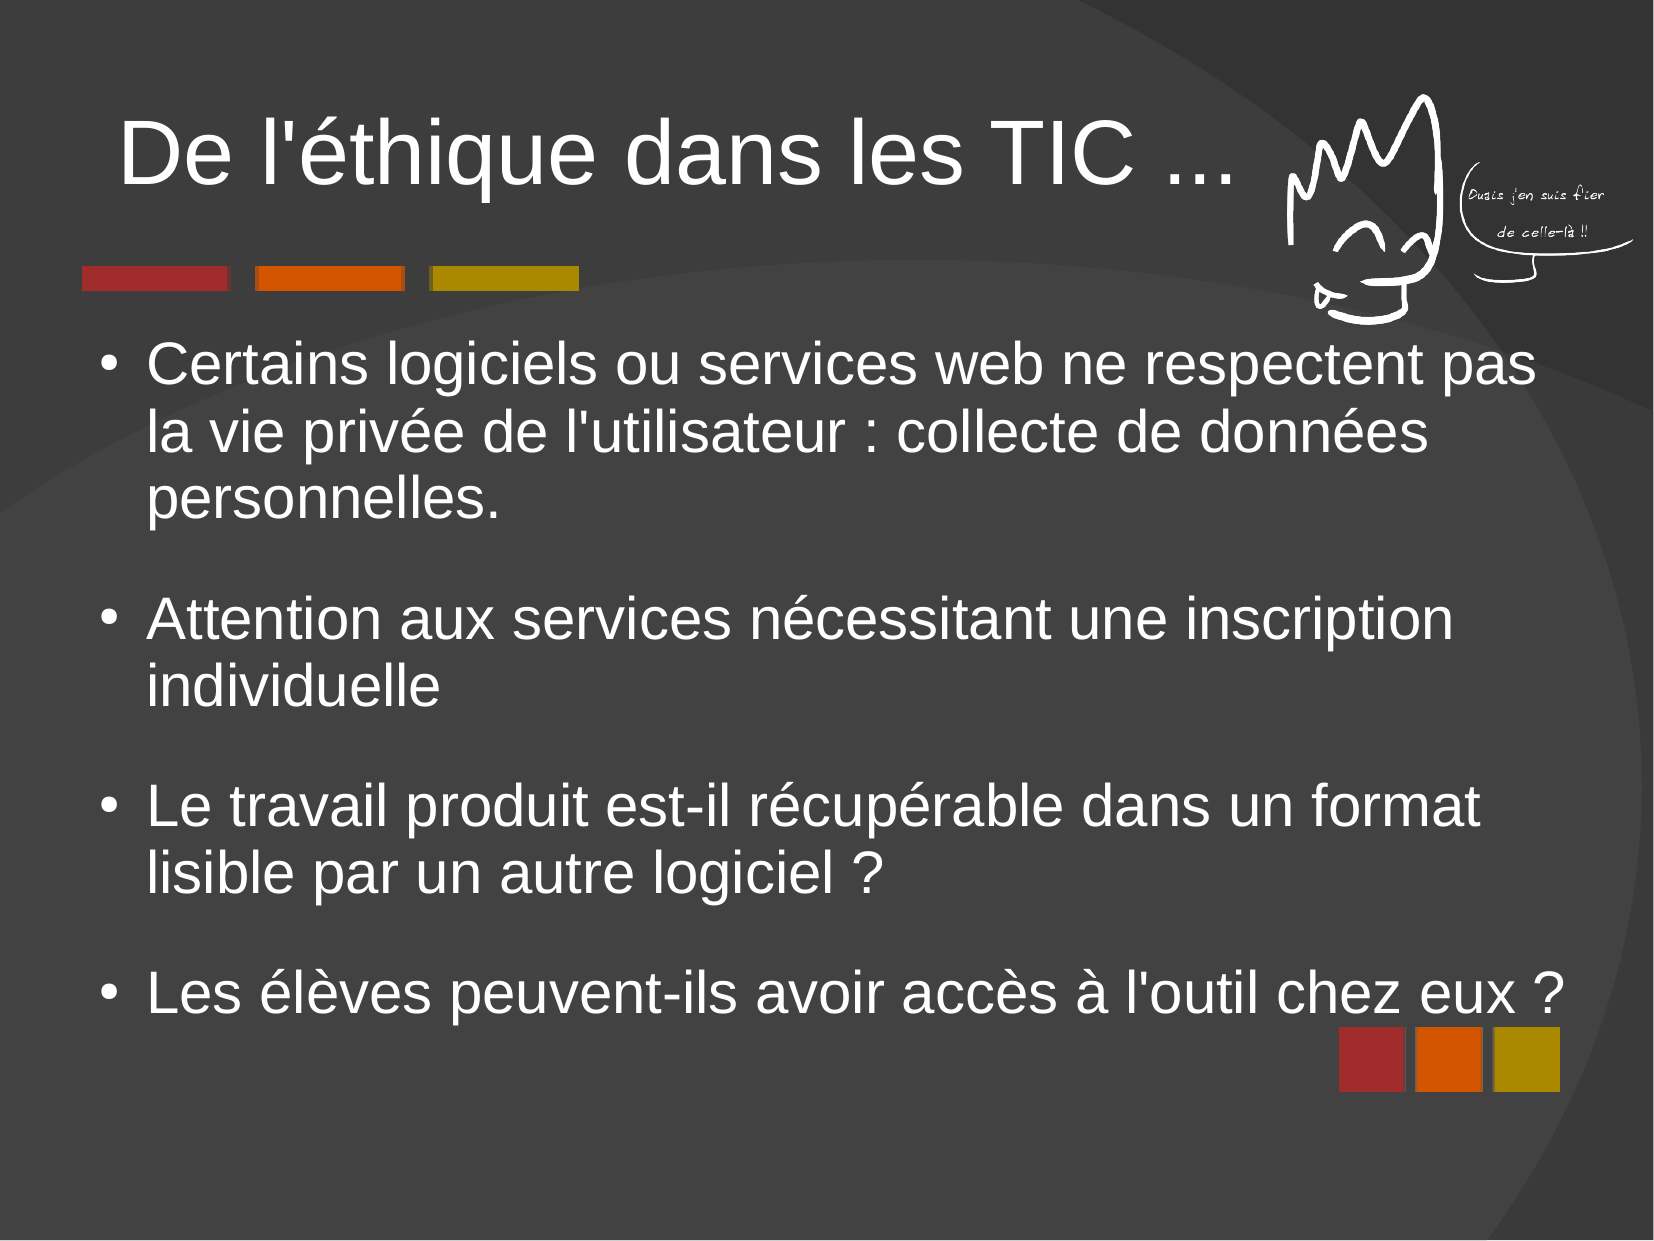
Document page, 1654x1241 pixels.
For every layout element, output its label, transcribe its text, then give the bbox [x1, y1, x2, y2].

picture [1339, 1087, 1560, 1092]
title De l'éthique dans les TIC ... [82, 49, 1276, 257]
list Certains logiciels ou services web ne respectent pas la vie privée de l'utilisateur : collecte de données personnelles. Attention aux services nécessitant une inscription individuelle Le travail produit est-il récupérable dans un format lisible par un autre logiciel ? Les élèves peuvent-ils avoir accès à l'outil chez eux ? [82, 330, 1571, 1087]
picture [82, 266, 579, 291]
picture [1287, 94, 1633, 325]
